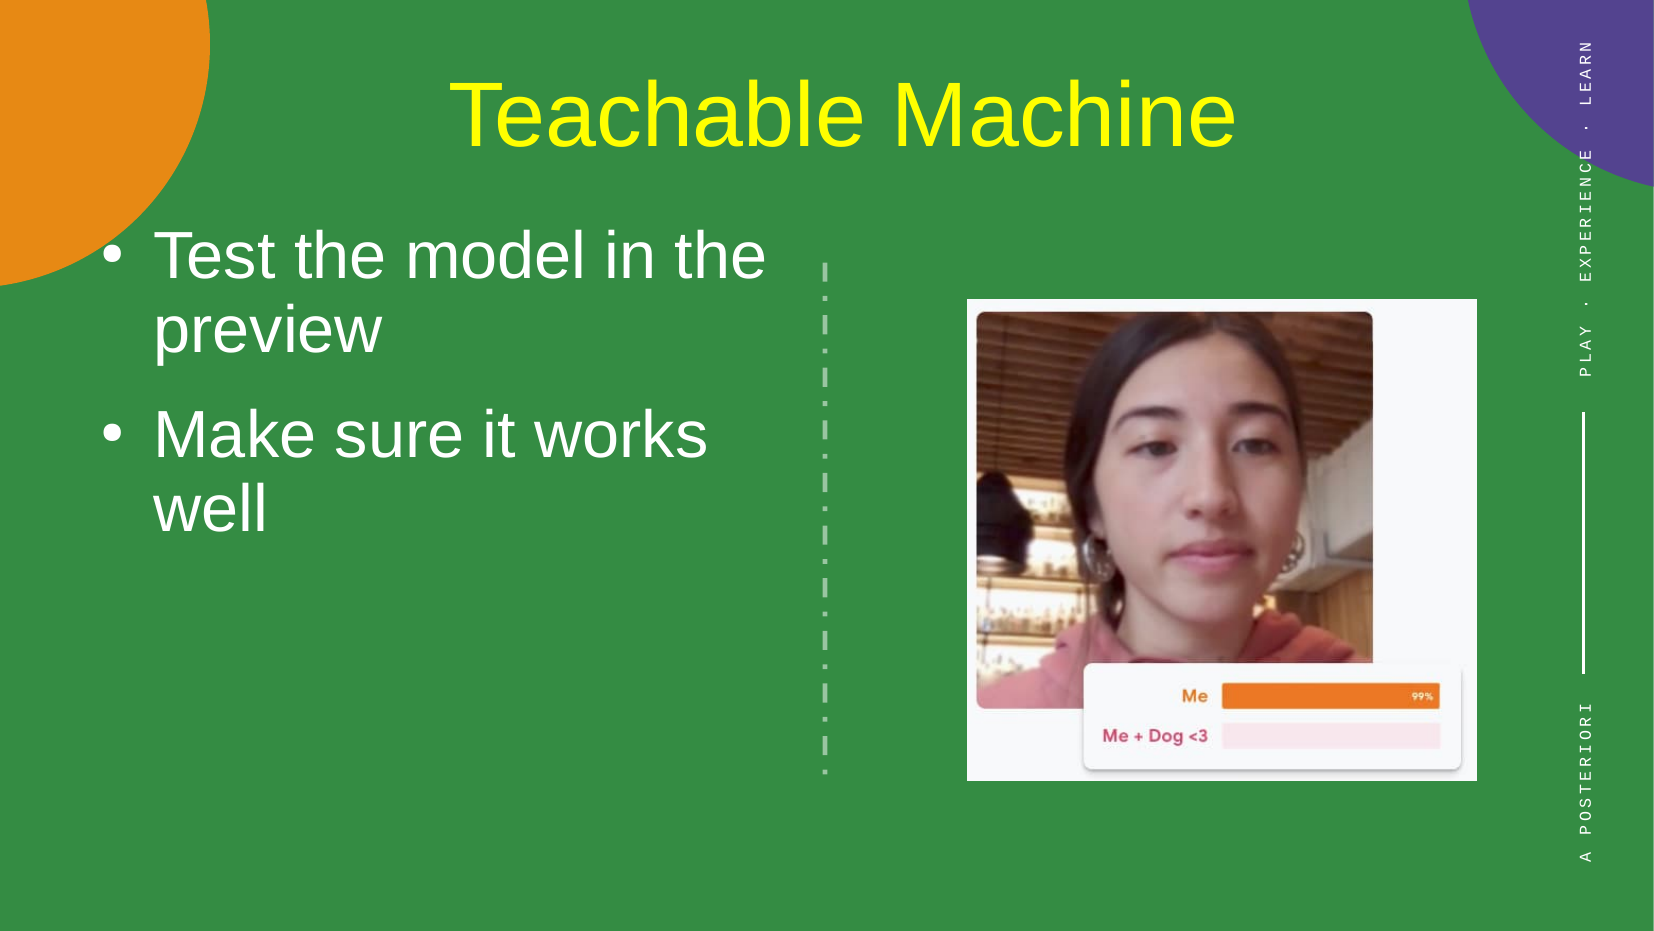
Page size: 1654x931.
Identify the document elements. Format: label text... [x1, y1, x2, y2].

picture [967, 299, 1477, 781]
title Teachable Machine [187, 37, 1501, 193]
list Test the model in the preview Make sure it works well [82, 217, 788, 758]
